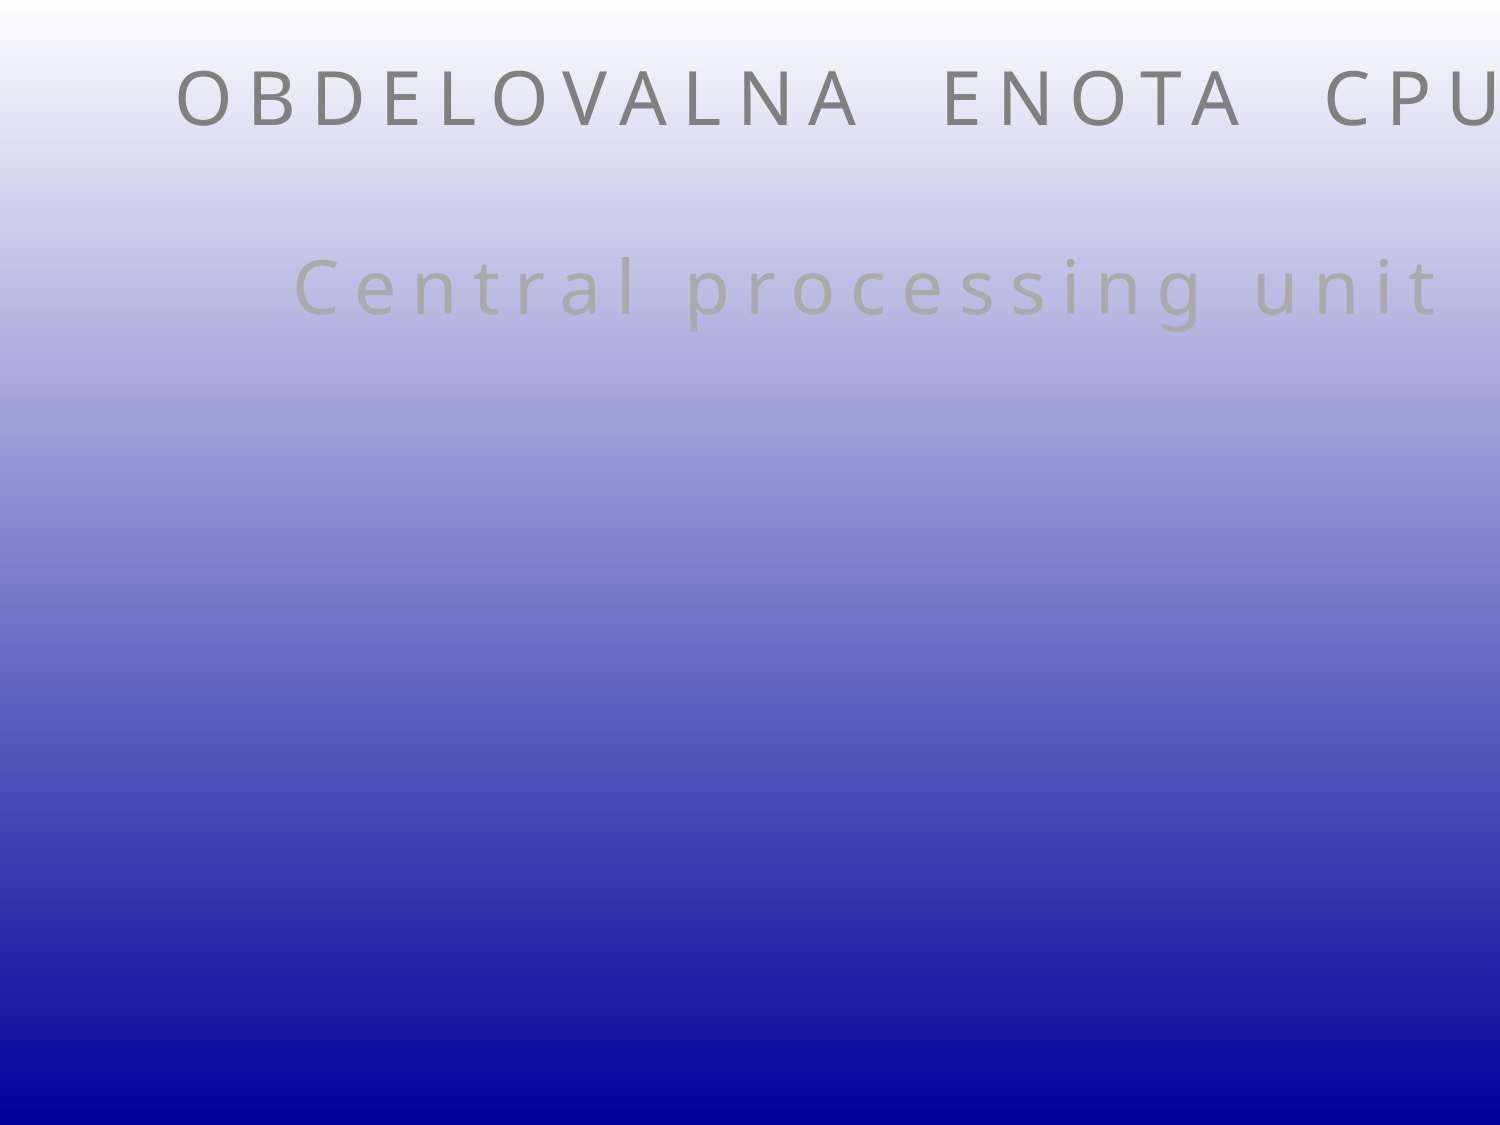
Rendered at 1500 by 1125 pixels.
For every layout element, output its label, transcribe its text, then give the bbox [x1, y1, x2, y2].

text_box Central processing unit [277, 231, 1233, 338]
text_box OBDELOVALNA ENOTA CPU [159, 42, 1382, 232]
